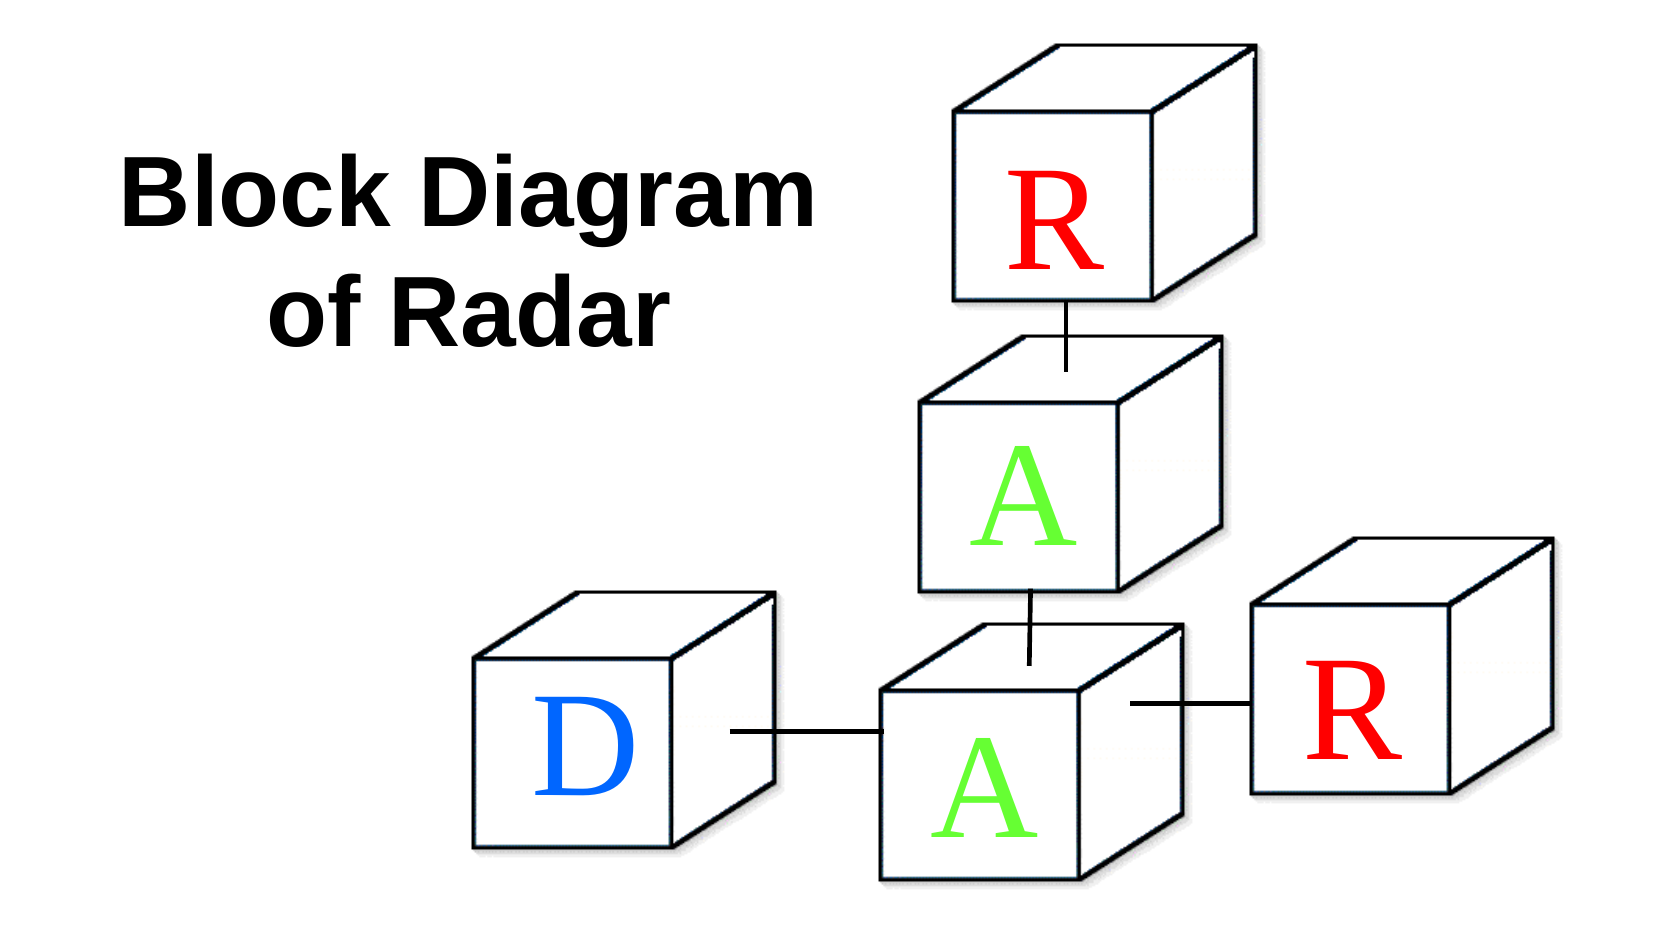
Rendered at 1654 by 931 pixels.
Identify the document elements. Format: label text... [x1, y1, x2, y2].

text_box R [989, 111, 1150, 308]
title Block Diagram of Radar [75, 43, 863, 451]
picture [464, 583, 794, 867]
picture [944, 36, 1275, 320]
text_box D [516, 637, 655, 834]
text_box A [915, 679, 1054, 875]
picture [1242, 529, 1572, 813]
text_box R [1257, 602, 1447, 798]
picture [910, 327, 1241, 611]
text_box A [954, 387, 1093, 583]
picture [871, 615, 1202, 899]
